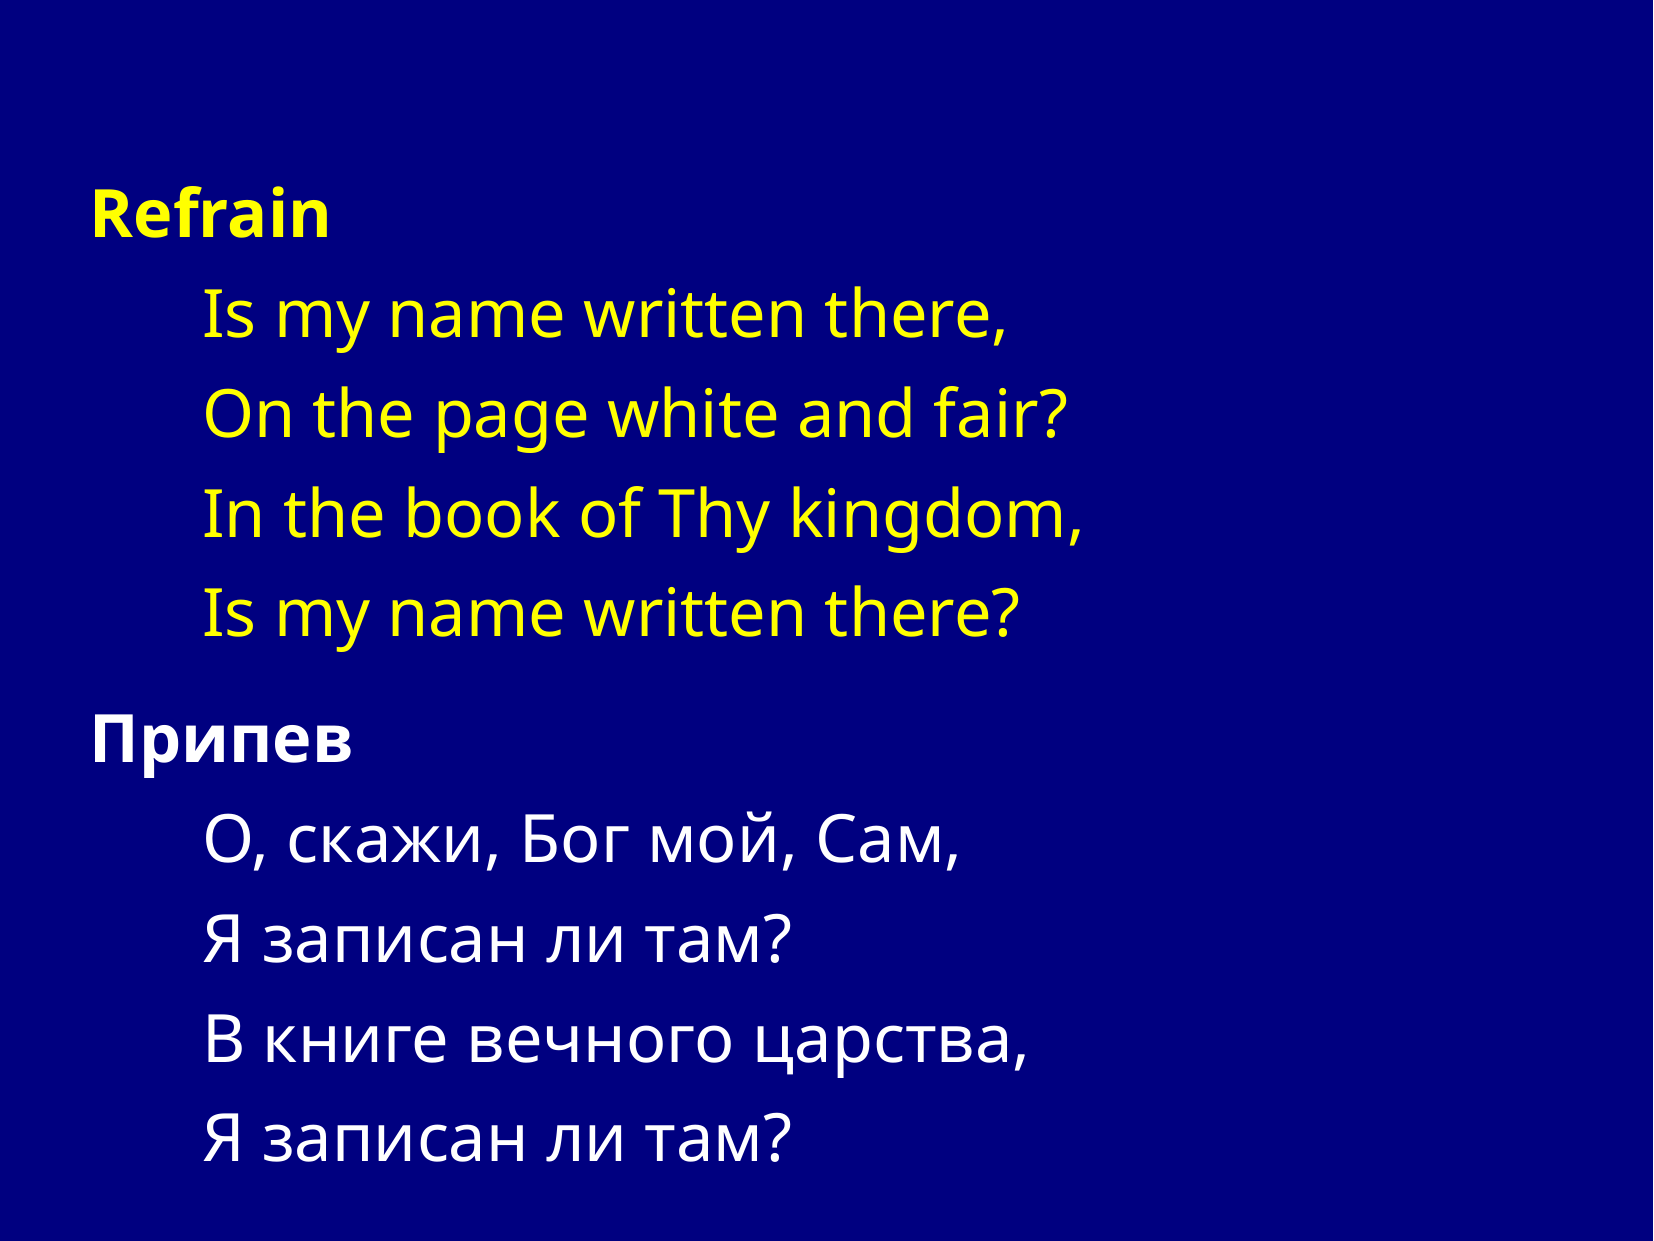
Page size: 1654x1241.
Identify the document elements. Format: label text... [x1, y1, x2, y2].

text_box Припев О, скажи, Бог мой, Сам, Я записан ли там? В книге вечного царства, Я записан ли там? [75, 675, 1576, 1163]
text_box Refrain Is my name written there, On the page white and fair? In the book of Thy kingdom, Is my name written there? [75, 150, 1576, 638]
